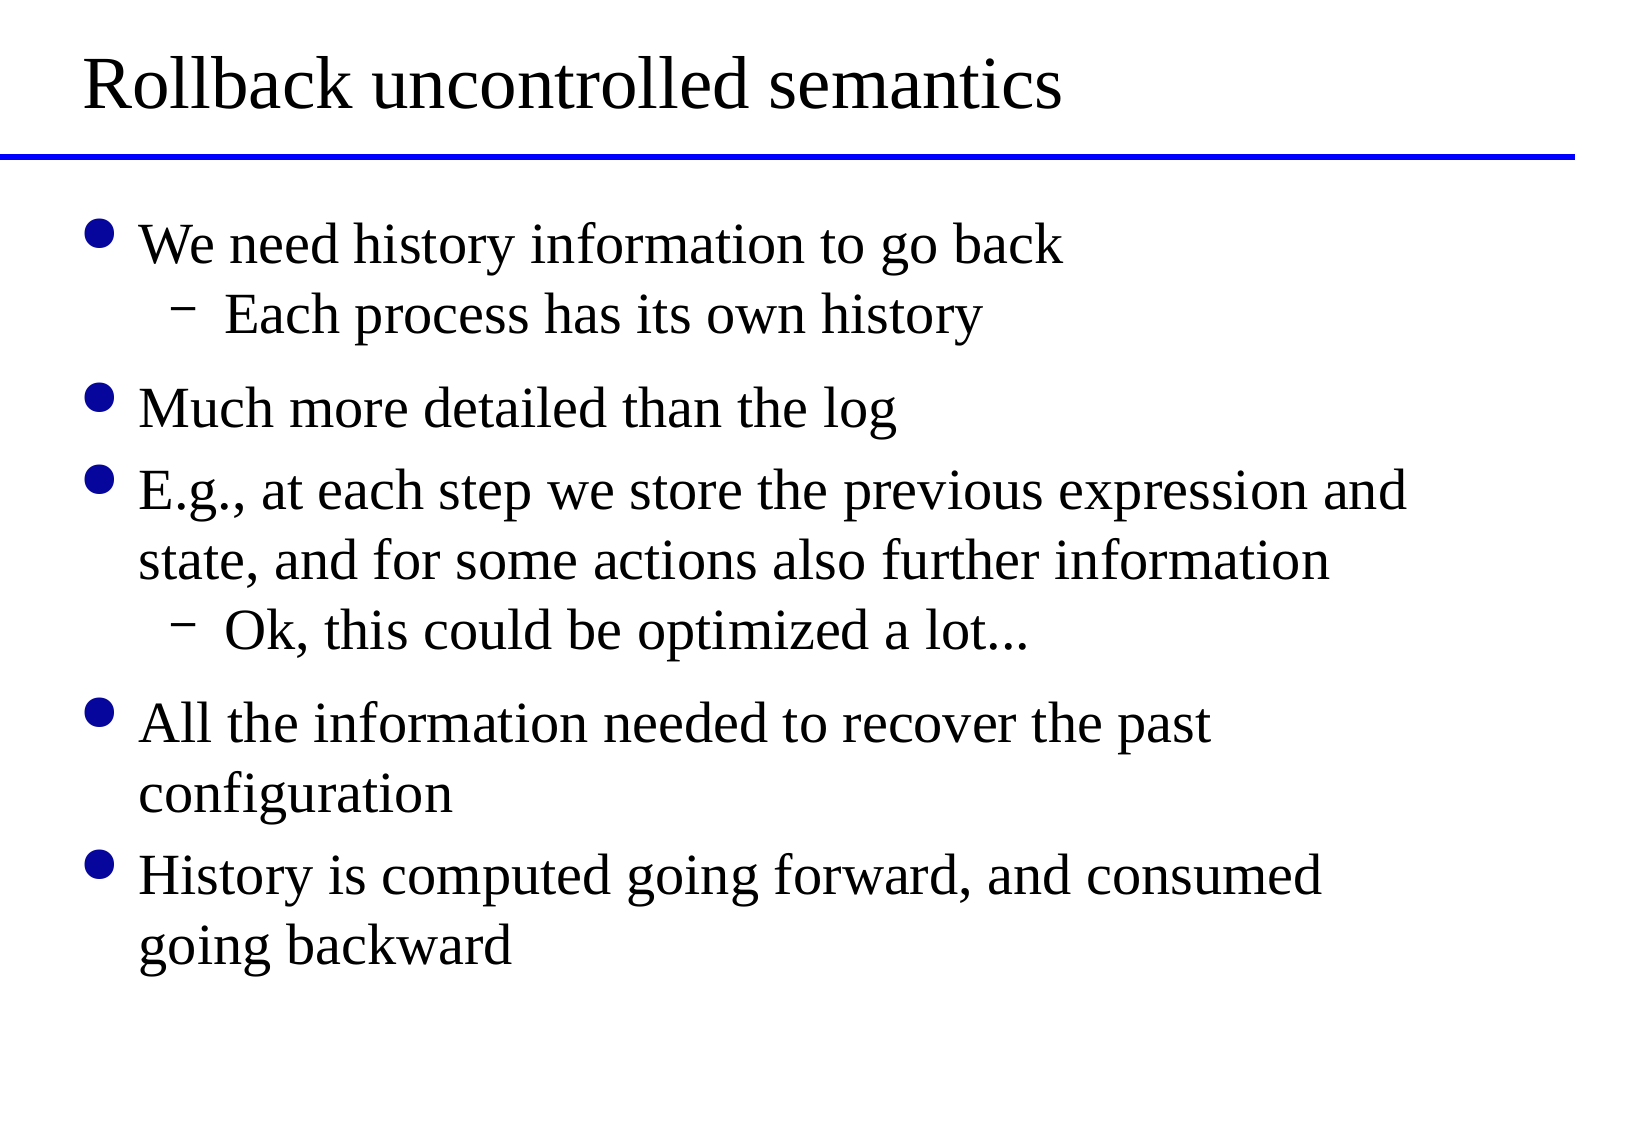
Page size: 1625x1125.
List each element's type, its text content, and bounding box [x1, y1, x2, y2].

title Rollback uncontrolled semantics [67, 27, 1544, 131]
list We need history information to go back Each process has its own history Much more detailed than the log E.g., at each step we store the previous expression and state, and for some actions also further information Ok, this could be optimized a lot... All the information needed to recover the past configuration History is computed going forward, and consumed going backward [67, 198, 1478, 1061]
